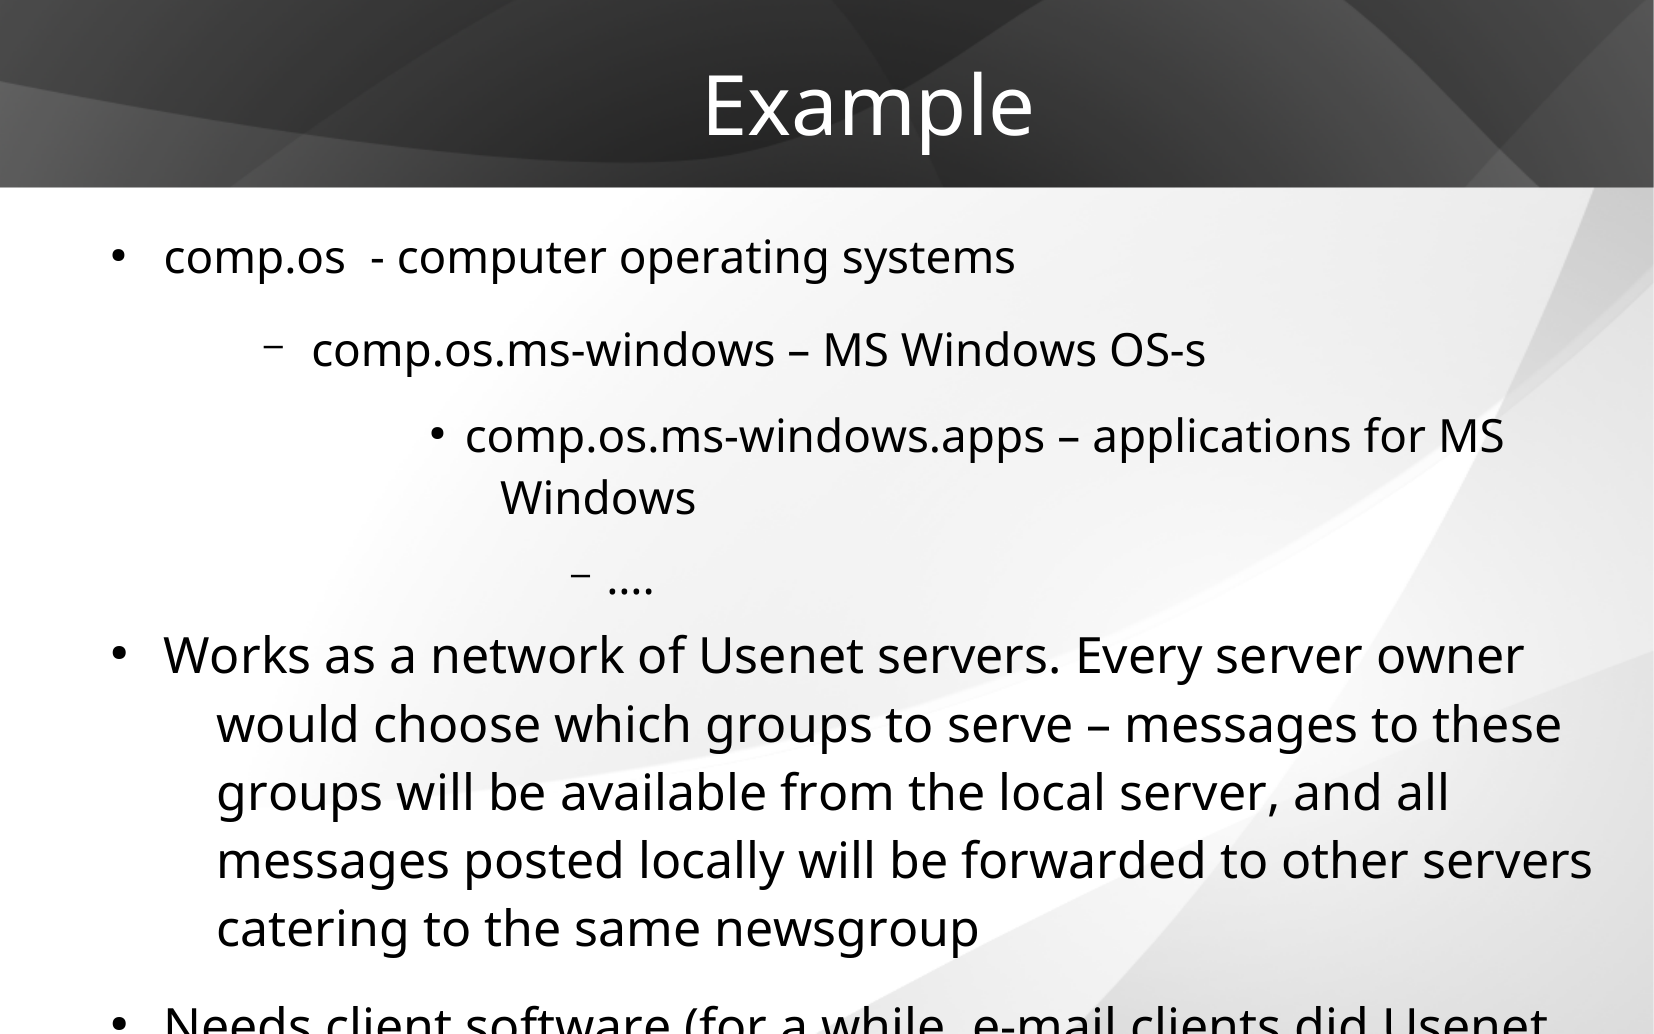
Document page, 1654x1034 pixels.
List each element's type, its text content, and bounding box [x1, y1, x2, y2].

list comp.os - computer operating systems comp.os.ms-windows – MS Windows OS-s comp.os.ms-windows.apps – applications for MS Windows …. Works as a network of Usenet servers. Every server owner would choose which groups to serve – messages to these groups will be available from the local server, and all messages posted locally will be forwarded to other servers catering to the same newsgroup Needs client software (for a while, e-mail clients did Usenet too) [75, 225, 1613, 1034]
title Example [124, 0, 1613, 208]
picture [0, 0, 1654, 1034]
